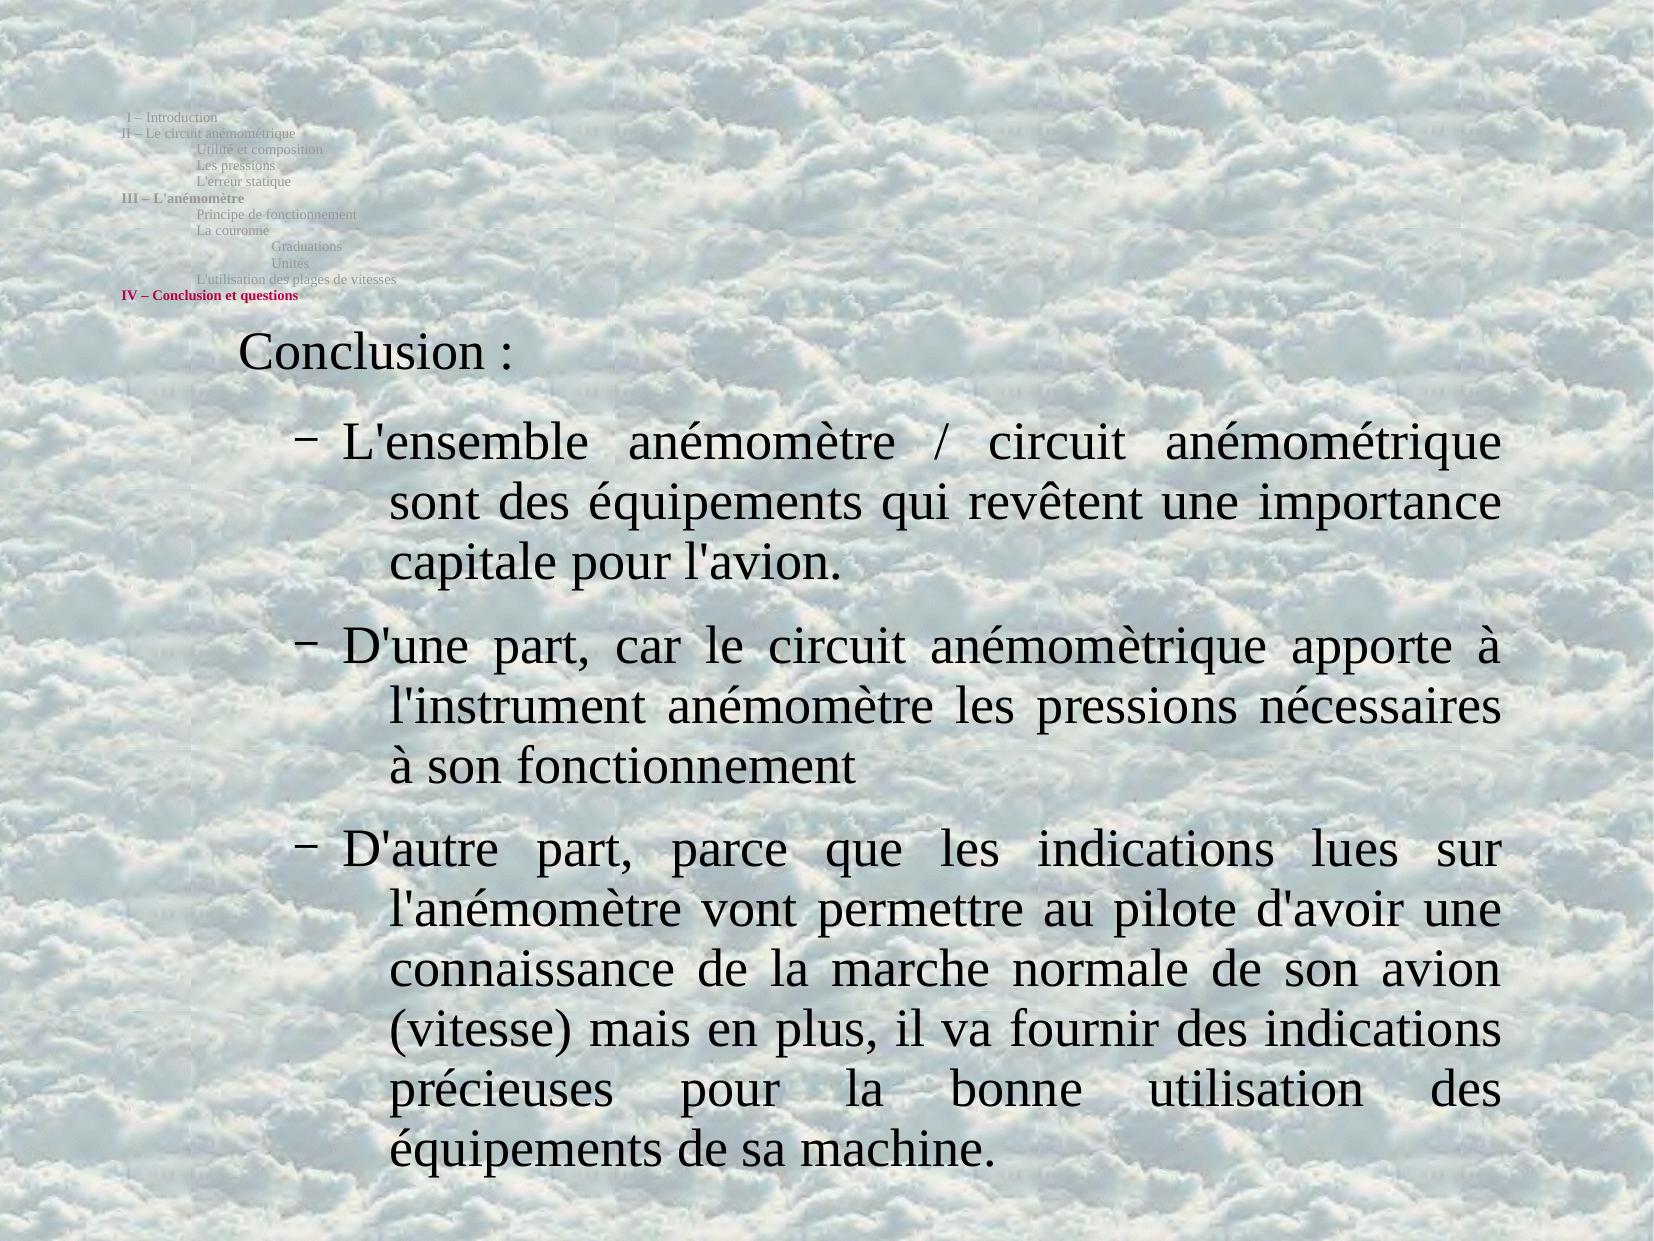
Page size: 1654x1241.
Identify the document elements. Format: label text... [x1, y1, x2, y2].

picture [0, 0, 1654, 1241]
list Conclusion : L'ensemble anémomètre / circuit anémométrique sont des équipements qui revêtent une importance capitale pour l'avion. D'une part, car le circuit anémomètrique apporte à l'instrument anémomètre les pressions nécessaires à son fonctionnement D'autre part, parce que les indications lues sur l'anémomètre vont permettre au pilote d'avoir une connaissance de la marche normale de son avion (vitesse) mais en plus, il va fournir des indications précieuses pour la bonne utilisation des équipements de sa machine. [106, 321, 1504, 1217]
title I – Introduction II – Le circuit anémométrique Utilité et composition Les pressions L'erreur statique III – L'anémomètre Principe de fonctionnement La couronne Graduations Unités L'utilisation des plages de vitesses IV – Conclusion et questions [121, 102, 1534, 310]
